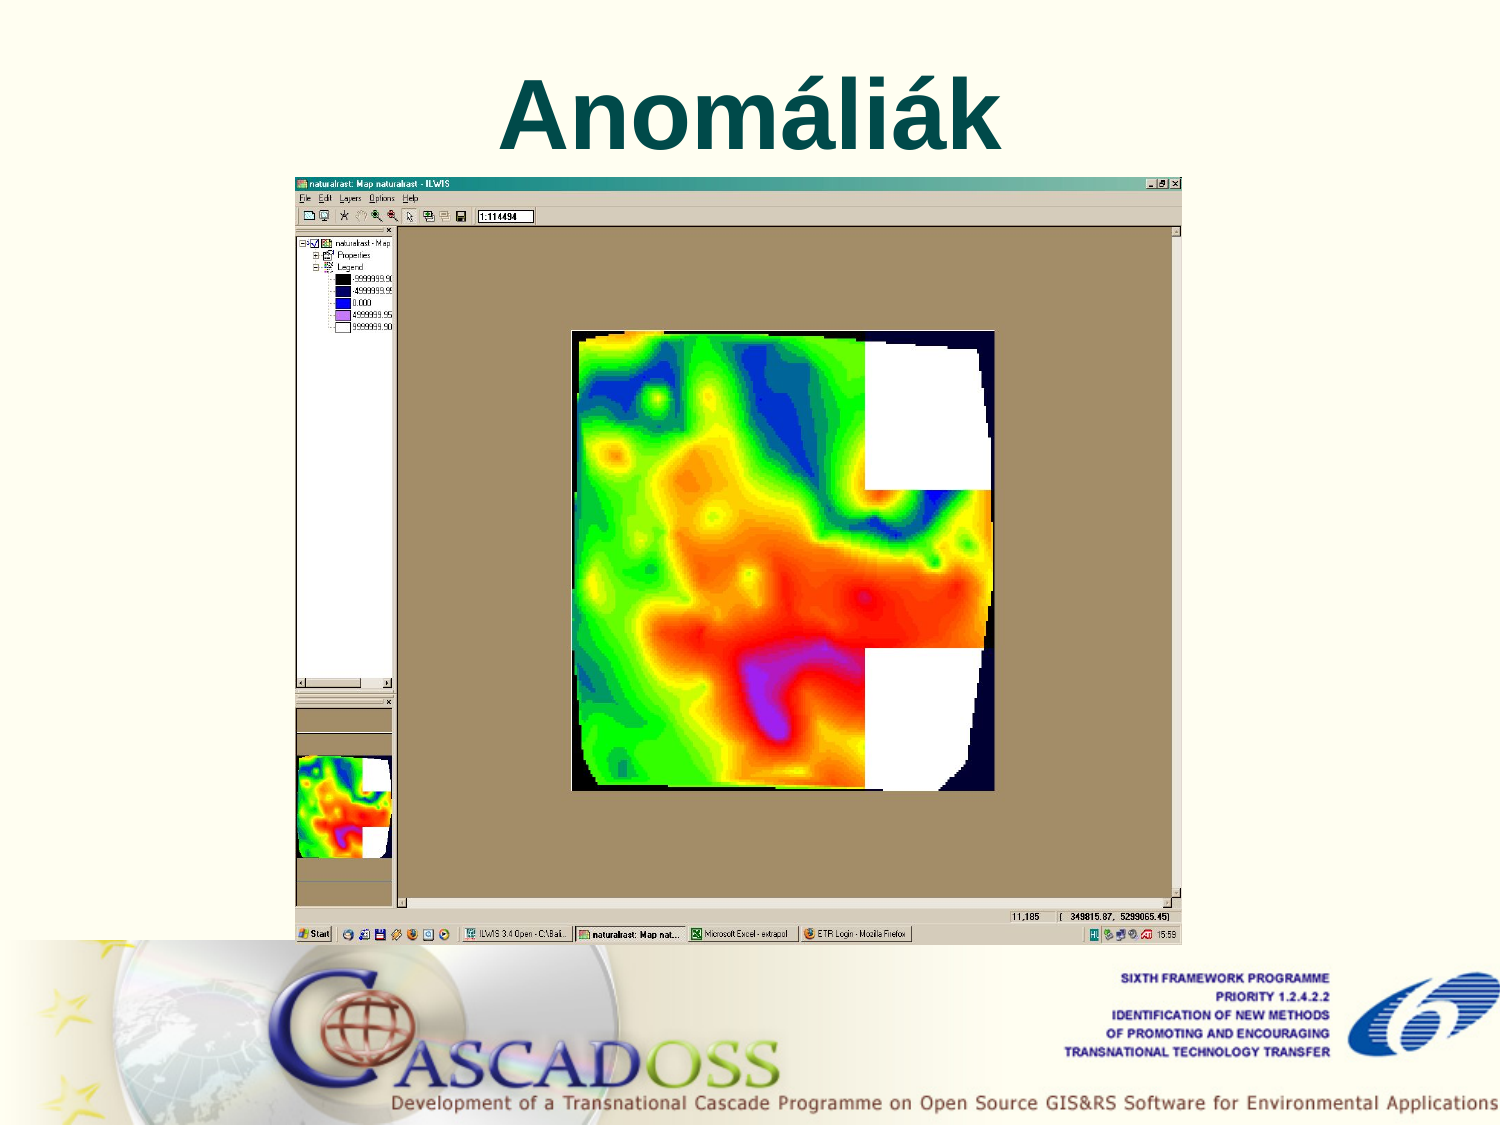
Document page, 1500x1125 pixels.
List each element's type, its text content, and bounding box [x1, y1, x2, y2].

picture [0, 177, 1500, 1125]
title Anomáliák [75, 28, 1425, 201]
